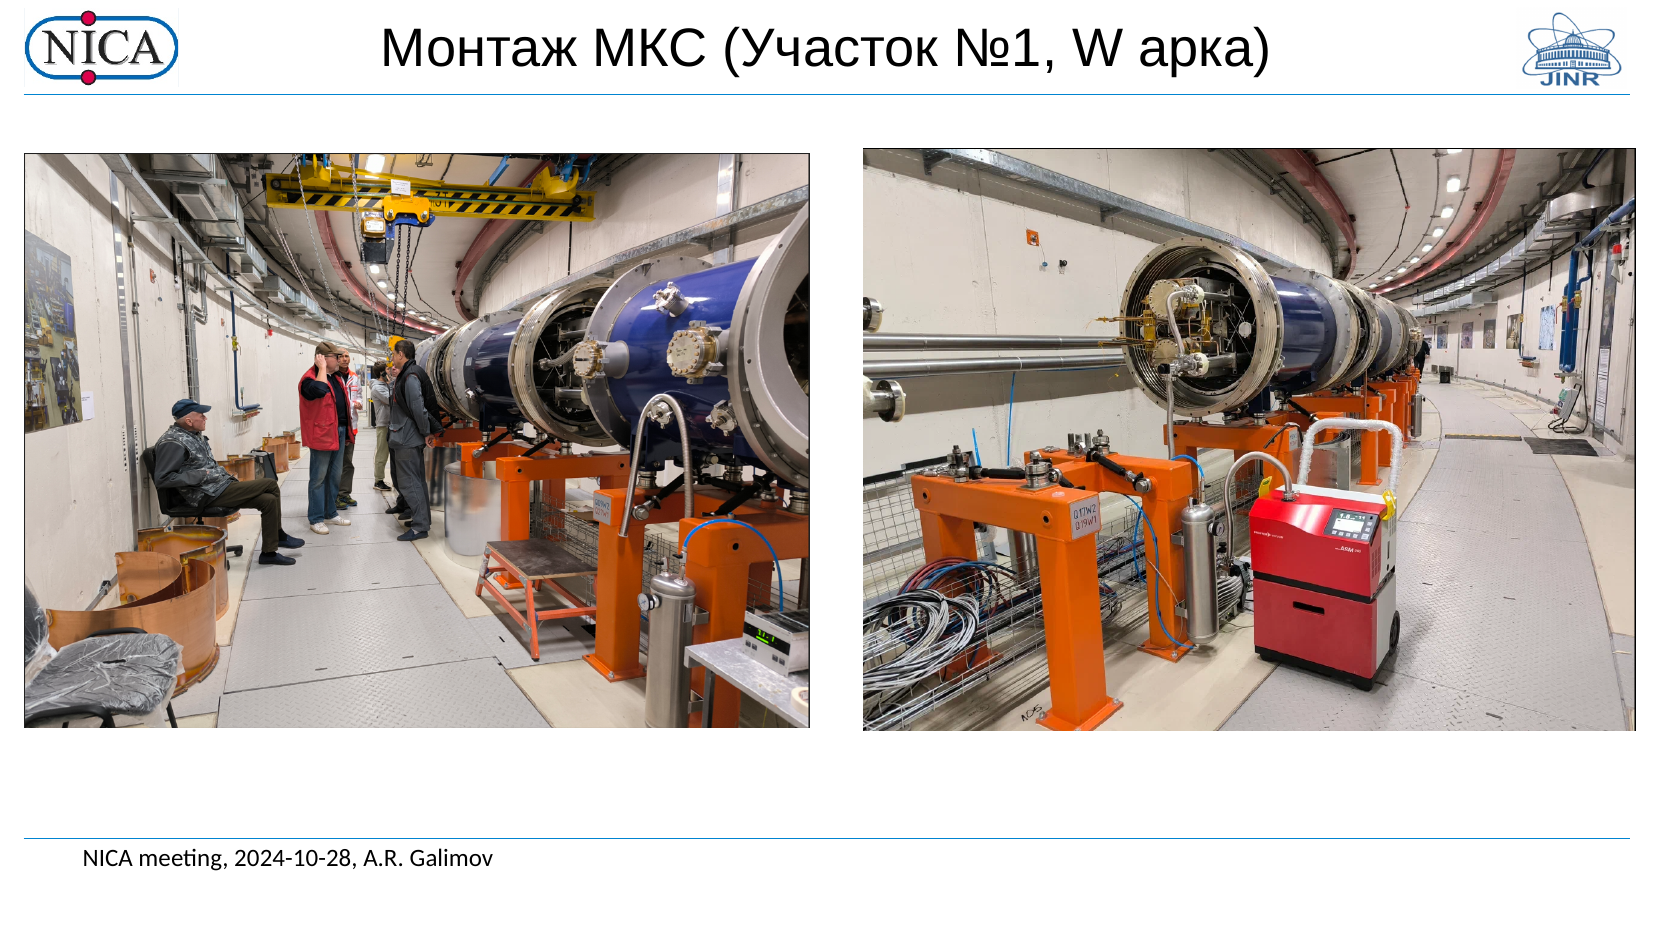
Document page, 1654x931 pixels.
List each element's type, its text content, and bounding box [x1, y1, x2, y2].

title Монтаж МКС (Участок №1, W арка) [0, 0, 1654, 95]
picture [24, 153, 810, 728]
picture [863, 148, 1636, 731]
